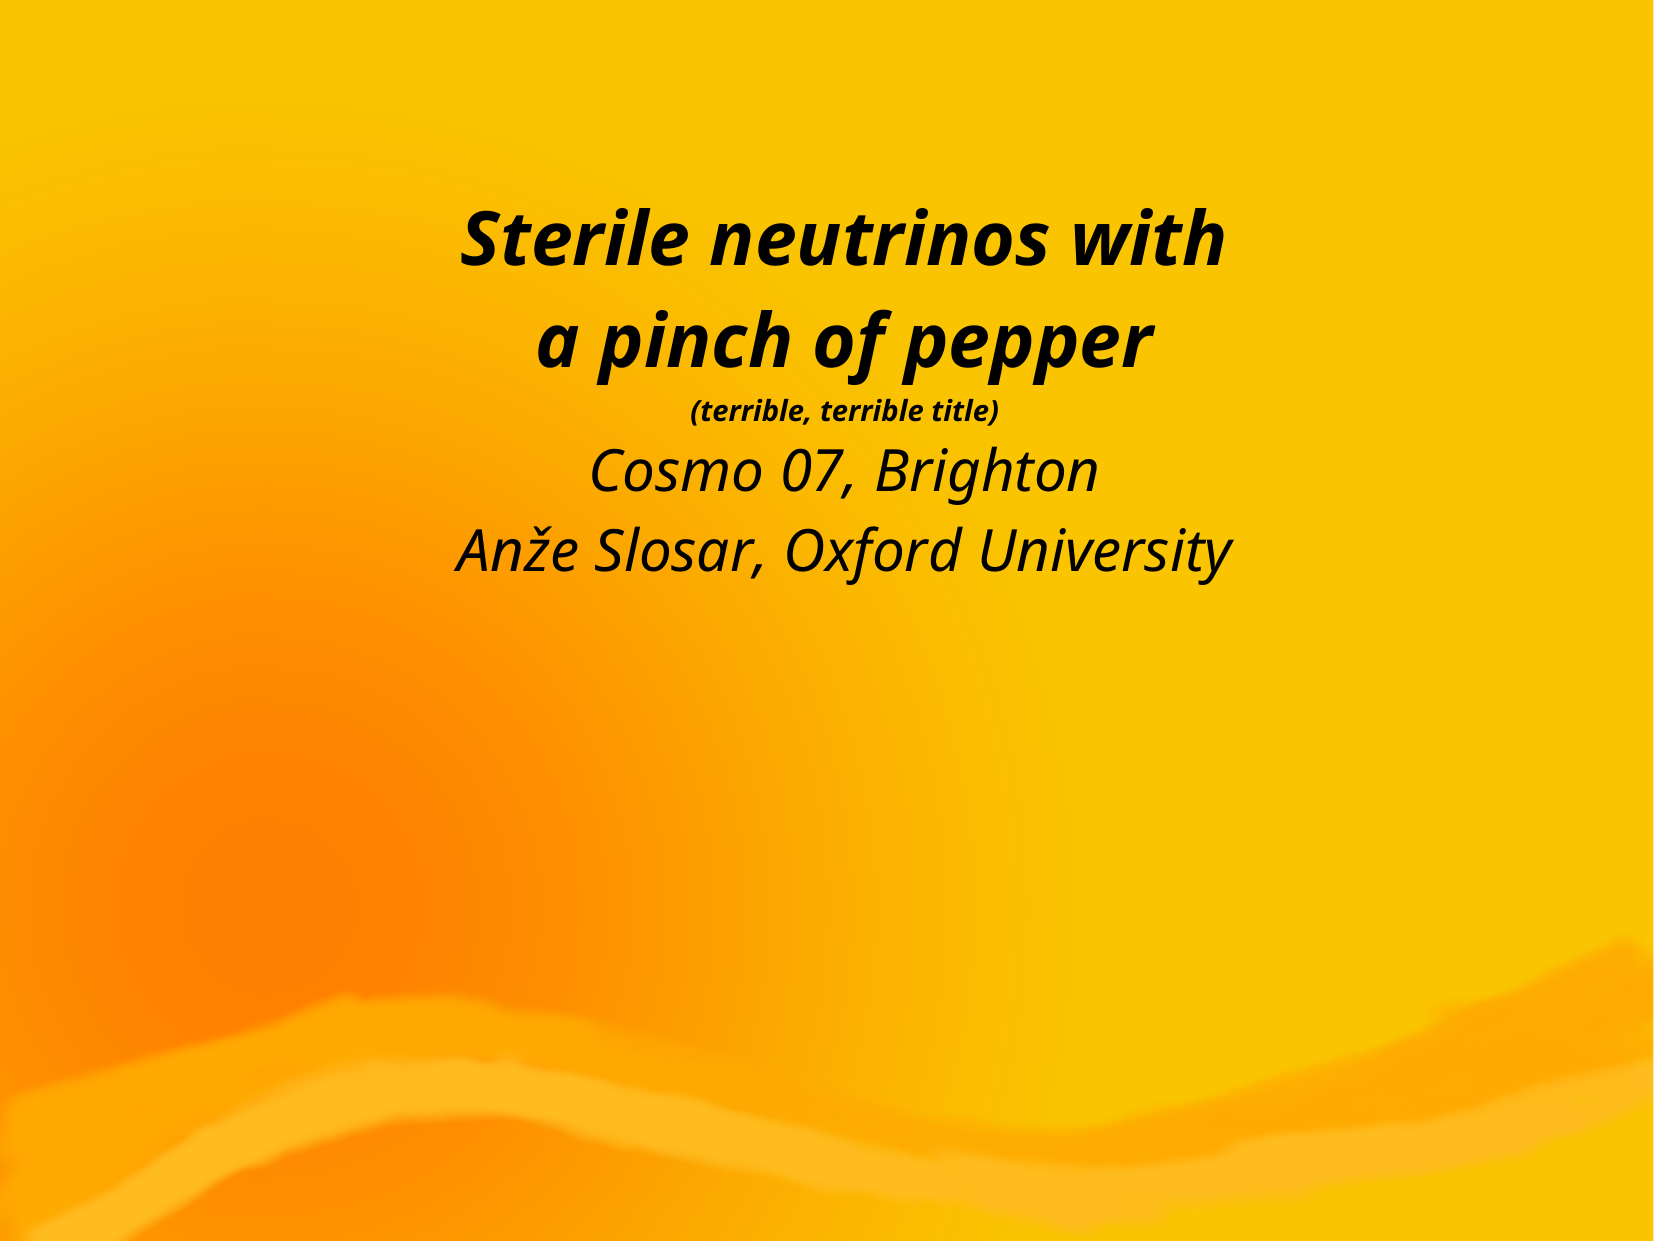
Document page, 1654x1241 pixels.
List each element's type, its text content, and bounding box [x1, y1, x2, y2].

picture [0, 0, 1654, 1241]
text_box Sterile neutrinos with a pinch of pepper (terrible, terrible title) Cosmo 07, Brighton Anže Slosar, Oxford University [87, 185, 1603, 1196]
